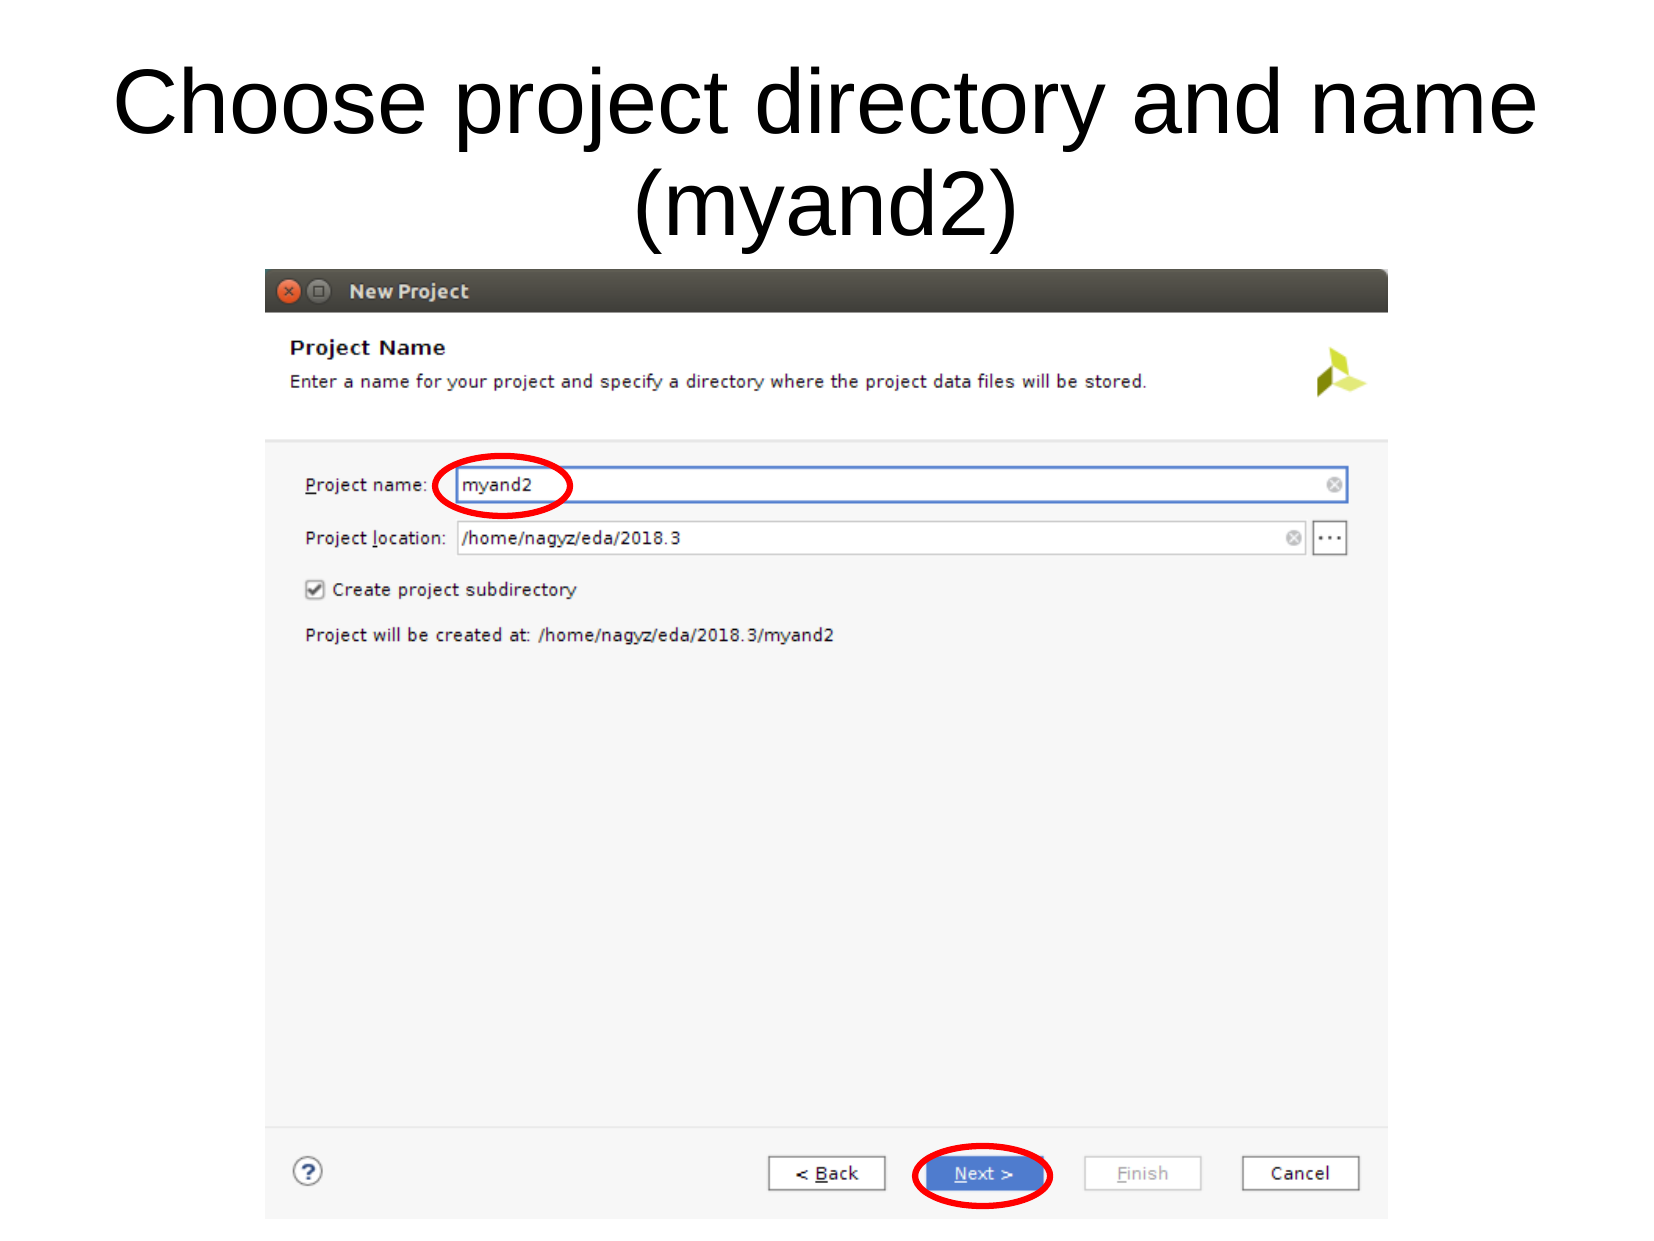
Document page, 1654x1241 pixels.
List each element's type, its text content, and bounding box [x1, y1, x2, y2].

picture [265, 269, 1388, 1219]
title Choose project directory and name (myand2) [82, 49, 1571, 257]
